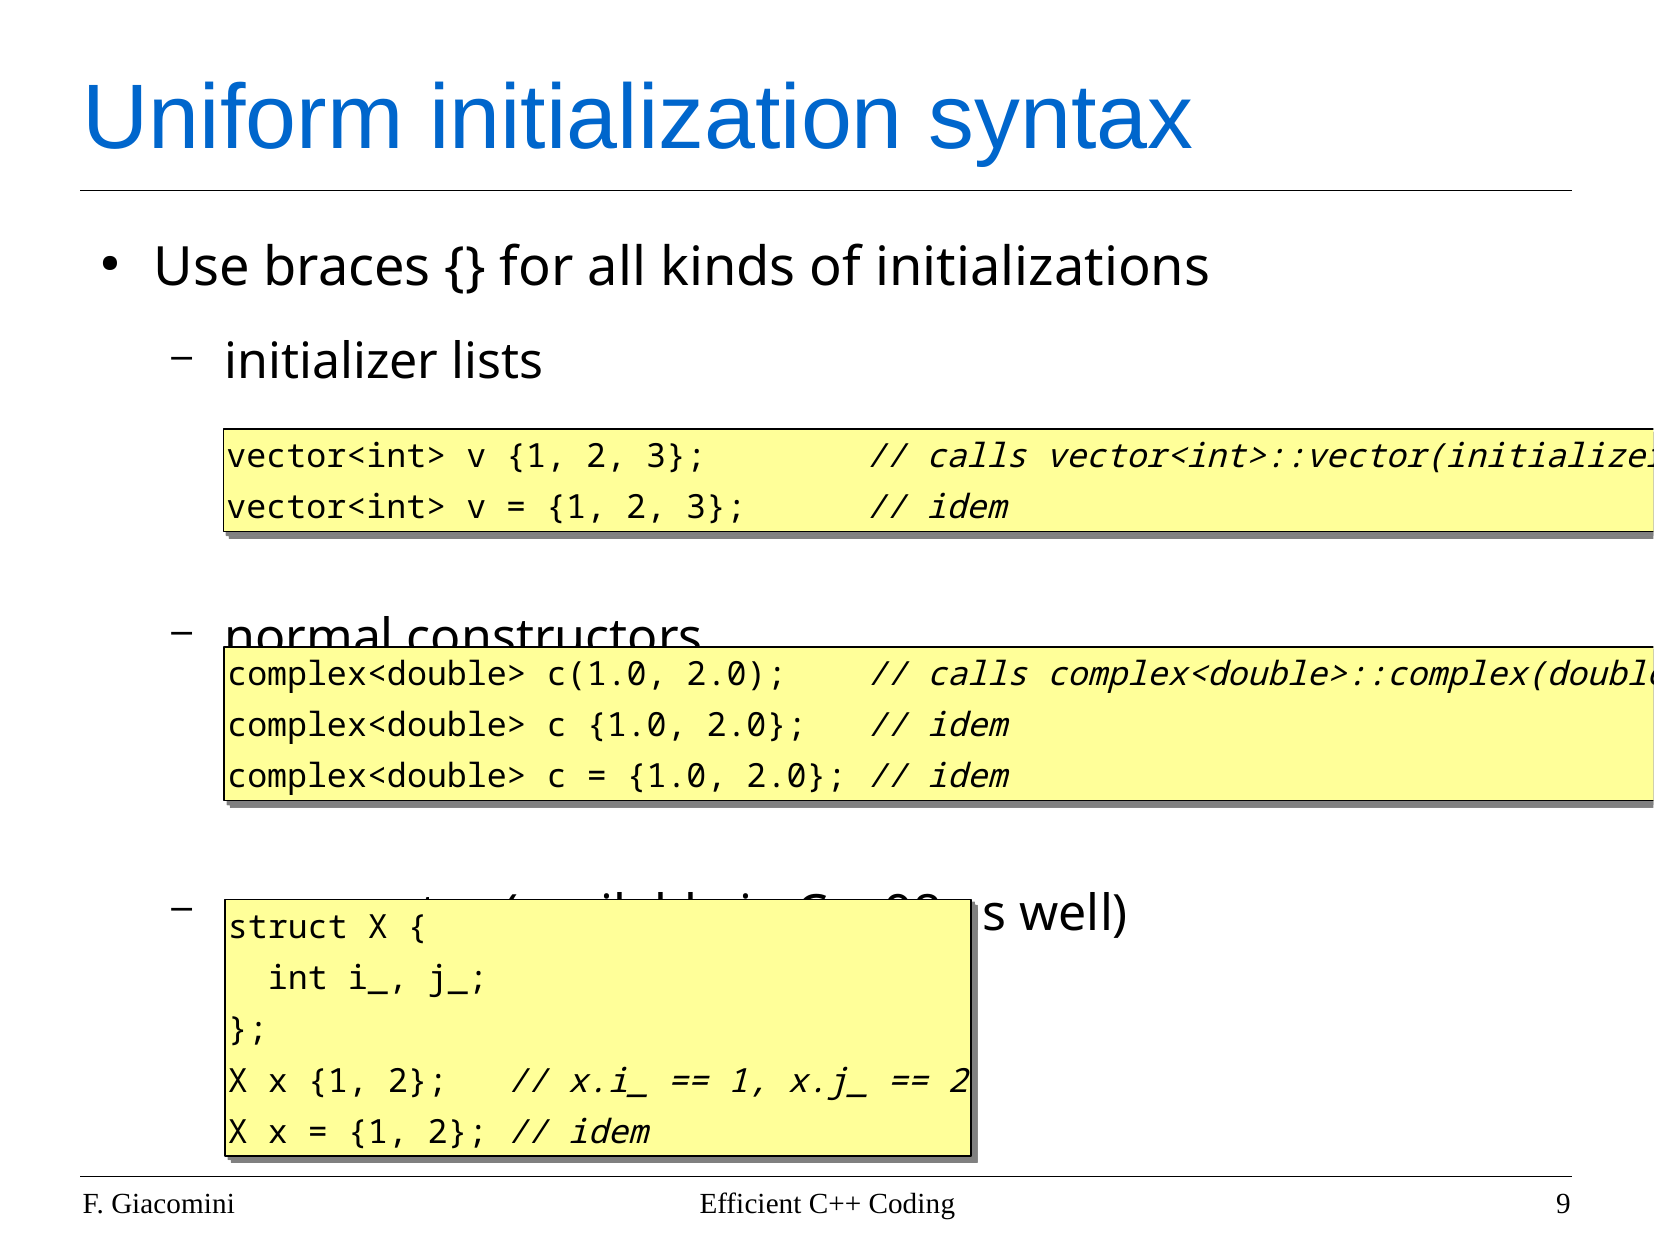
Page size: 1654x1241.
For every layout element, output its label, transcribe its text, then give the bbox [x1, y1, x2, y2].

list Use braces {} for all kinds of initializations initializer lists normal constructors aggregates (available in C++98 as well) [82, 227, 1571, 1149]
text_box struct X { int i_, j_; }; X x {1, 2}; // x.i_ == 1, x.j_ == 2 X x = {1, 2}; // idem [225, 899, 972, 1157]
text_box complex<double> c(1.0, 2.0); // calls complex<double>::complex(double, double); complex<double> c {1.0, 2.0}; // idem complex<double> c = {1.0, 2.0}; // idem [224, 646, 1654, 801]
title Uniform initialization syntax [82, 49, 1571, 184]
text_box vector<int> v {1, 2, 3}; // calls vector<int>::vector(initializer_list<int>) vector<int> v = {1, 2, 3}; // idem [223, 429, 1654, 532]
